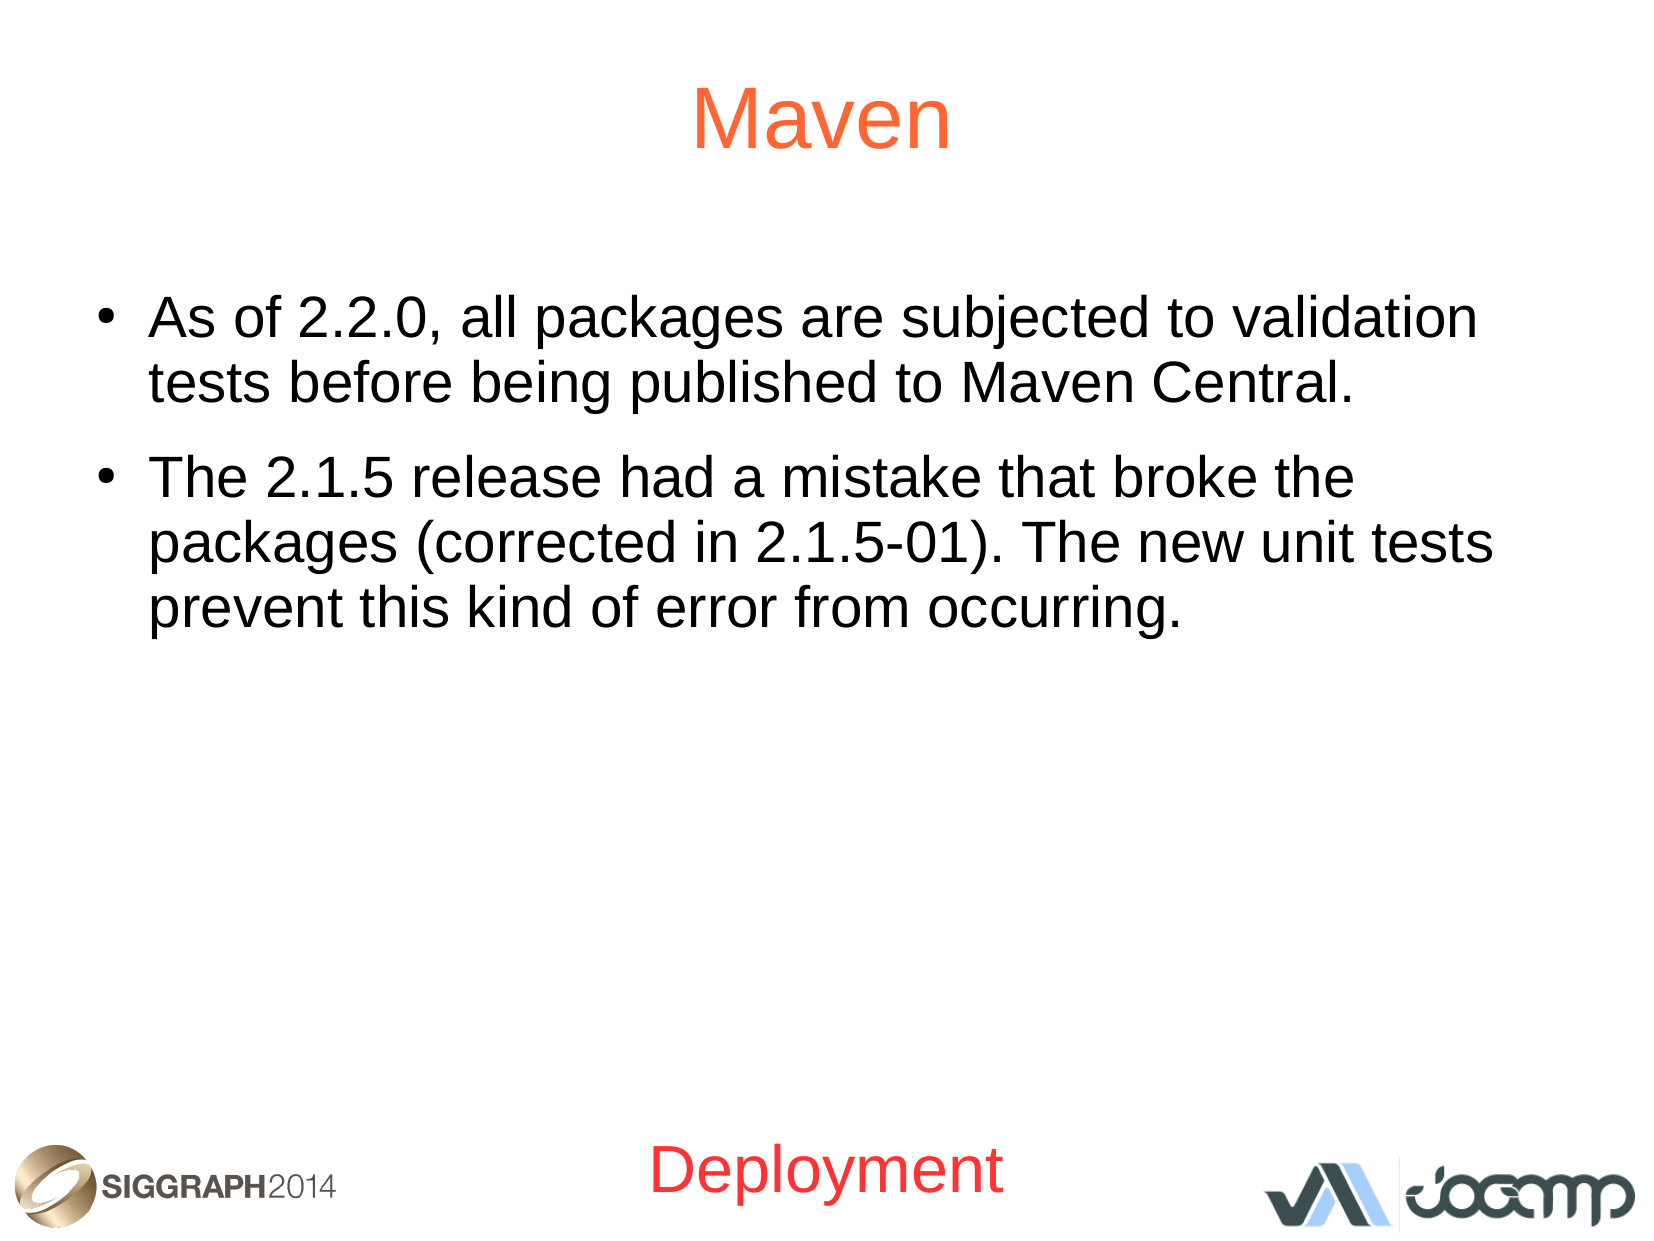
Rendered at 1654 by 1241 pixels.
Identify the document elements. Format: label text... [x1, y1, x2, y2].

text_box Deployment [633, 1125, 1021, 1215]
list As of 2.2.0, all packages are subjected to validation tests before being published to Maven Central. The 2.1.5 release had a mistake that broke the packages (corrected in 2.1.5-01). The new unit tests prevent this kind of error from occurring. [78, 285, 1543, 1111]
picture [1262, 1157, 1635, 1233]
picture [7, 1133, 343, 1239]
title Maven [68, 49, 1576, 188]
